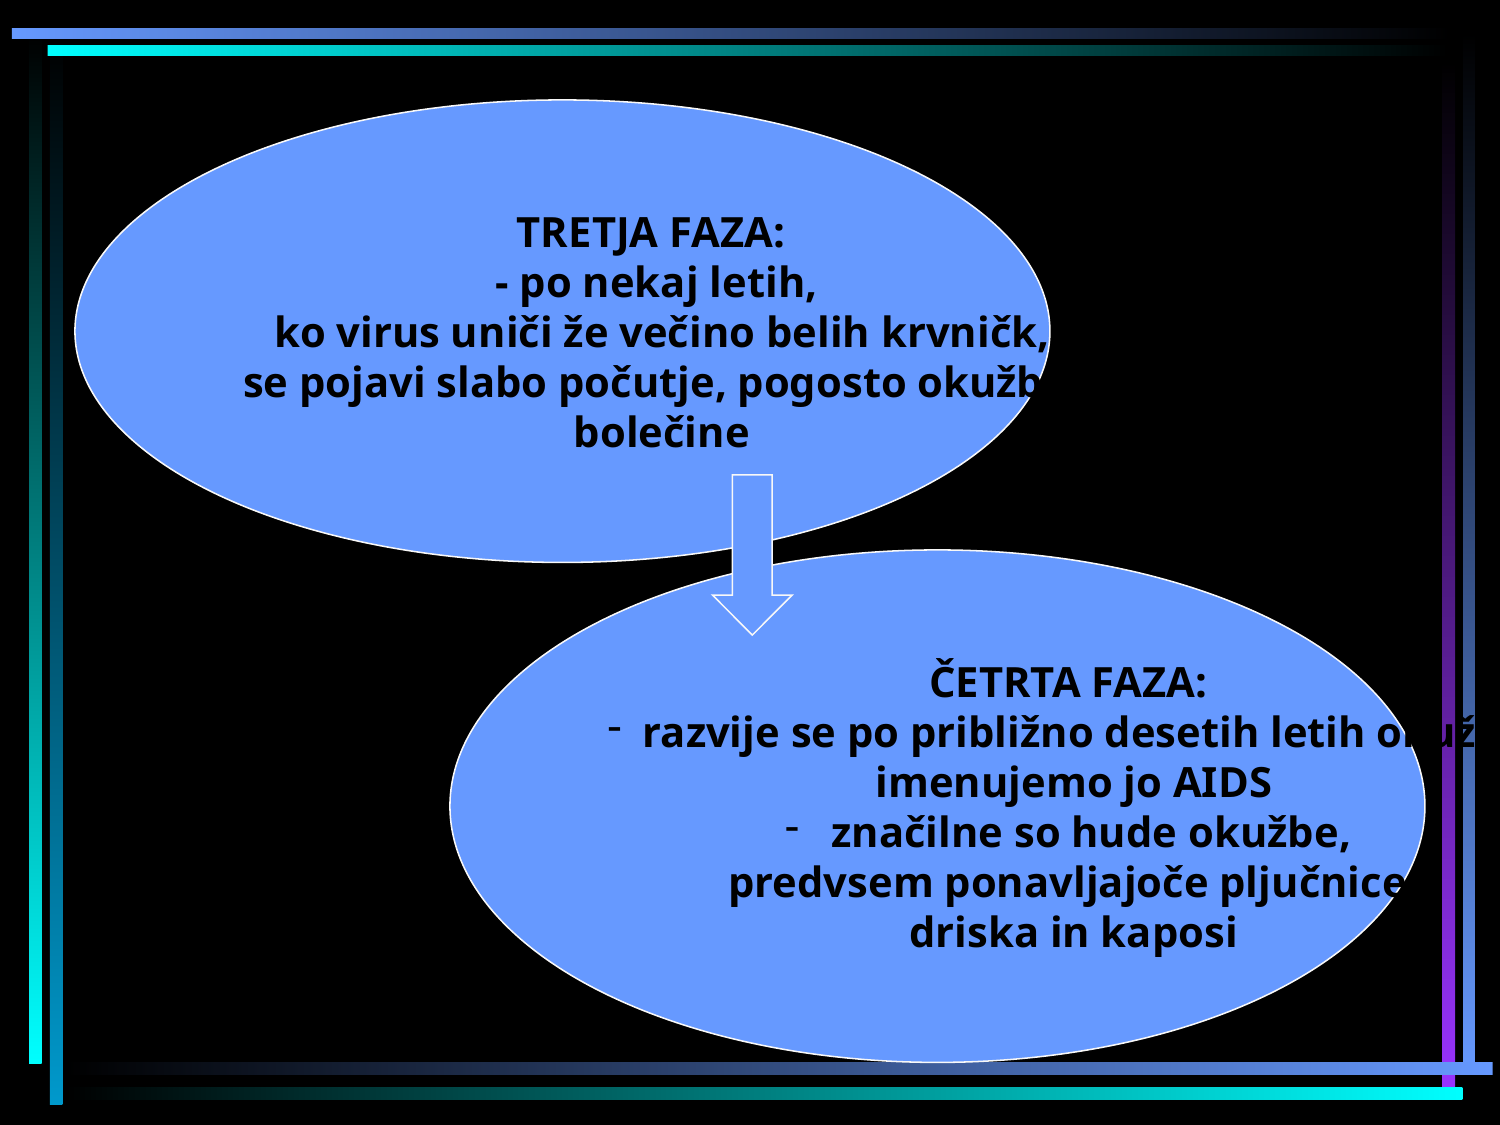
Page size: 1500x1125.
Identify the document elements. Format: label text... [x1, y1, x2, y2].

text_box ČETRTA FAZA: razvije se po približno desetih letih okužbe, imenujemo jo AIDS značilne so hude okužbe, predvsem ponavljajoče pljučnice, driska in kaposi [449, 549, 1425, 1063]
text_box [712, 474, 793, 636]
text_box TRETJA FAZA: - po nekaj letih, ko virus uniči že večino belih krvničk, se pojavi slabo počutje, pogosto okužbe, bolečine [74, 99, 1050, 563]
